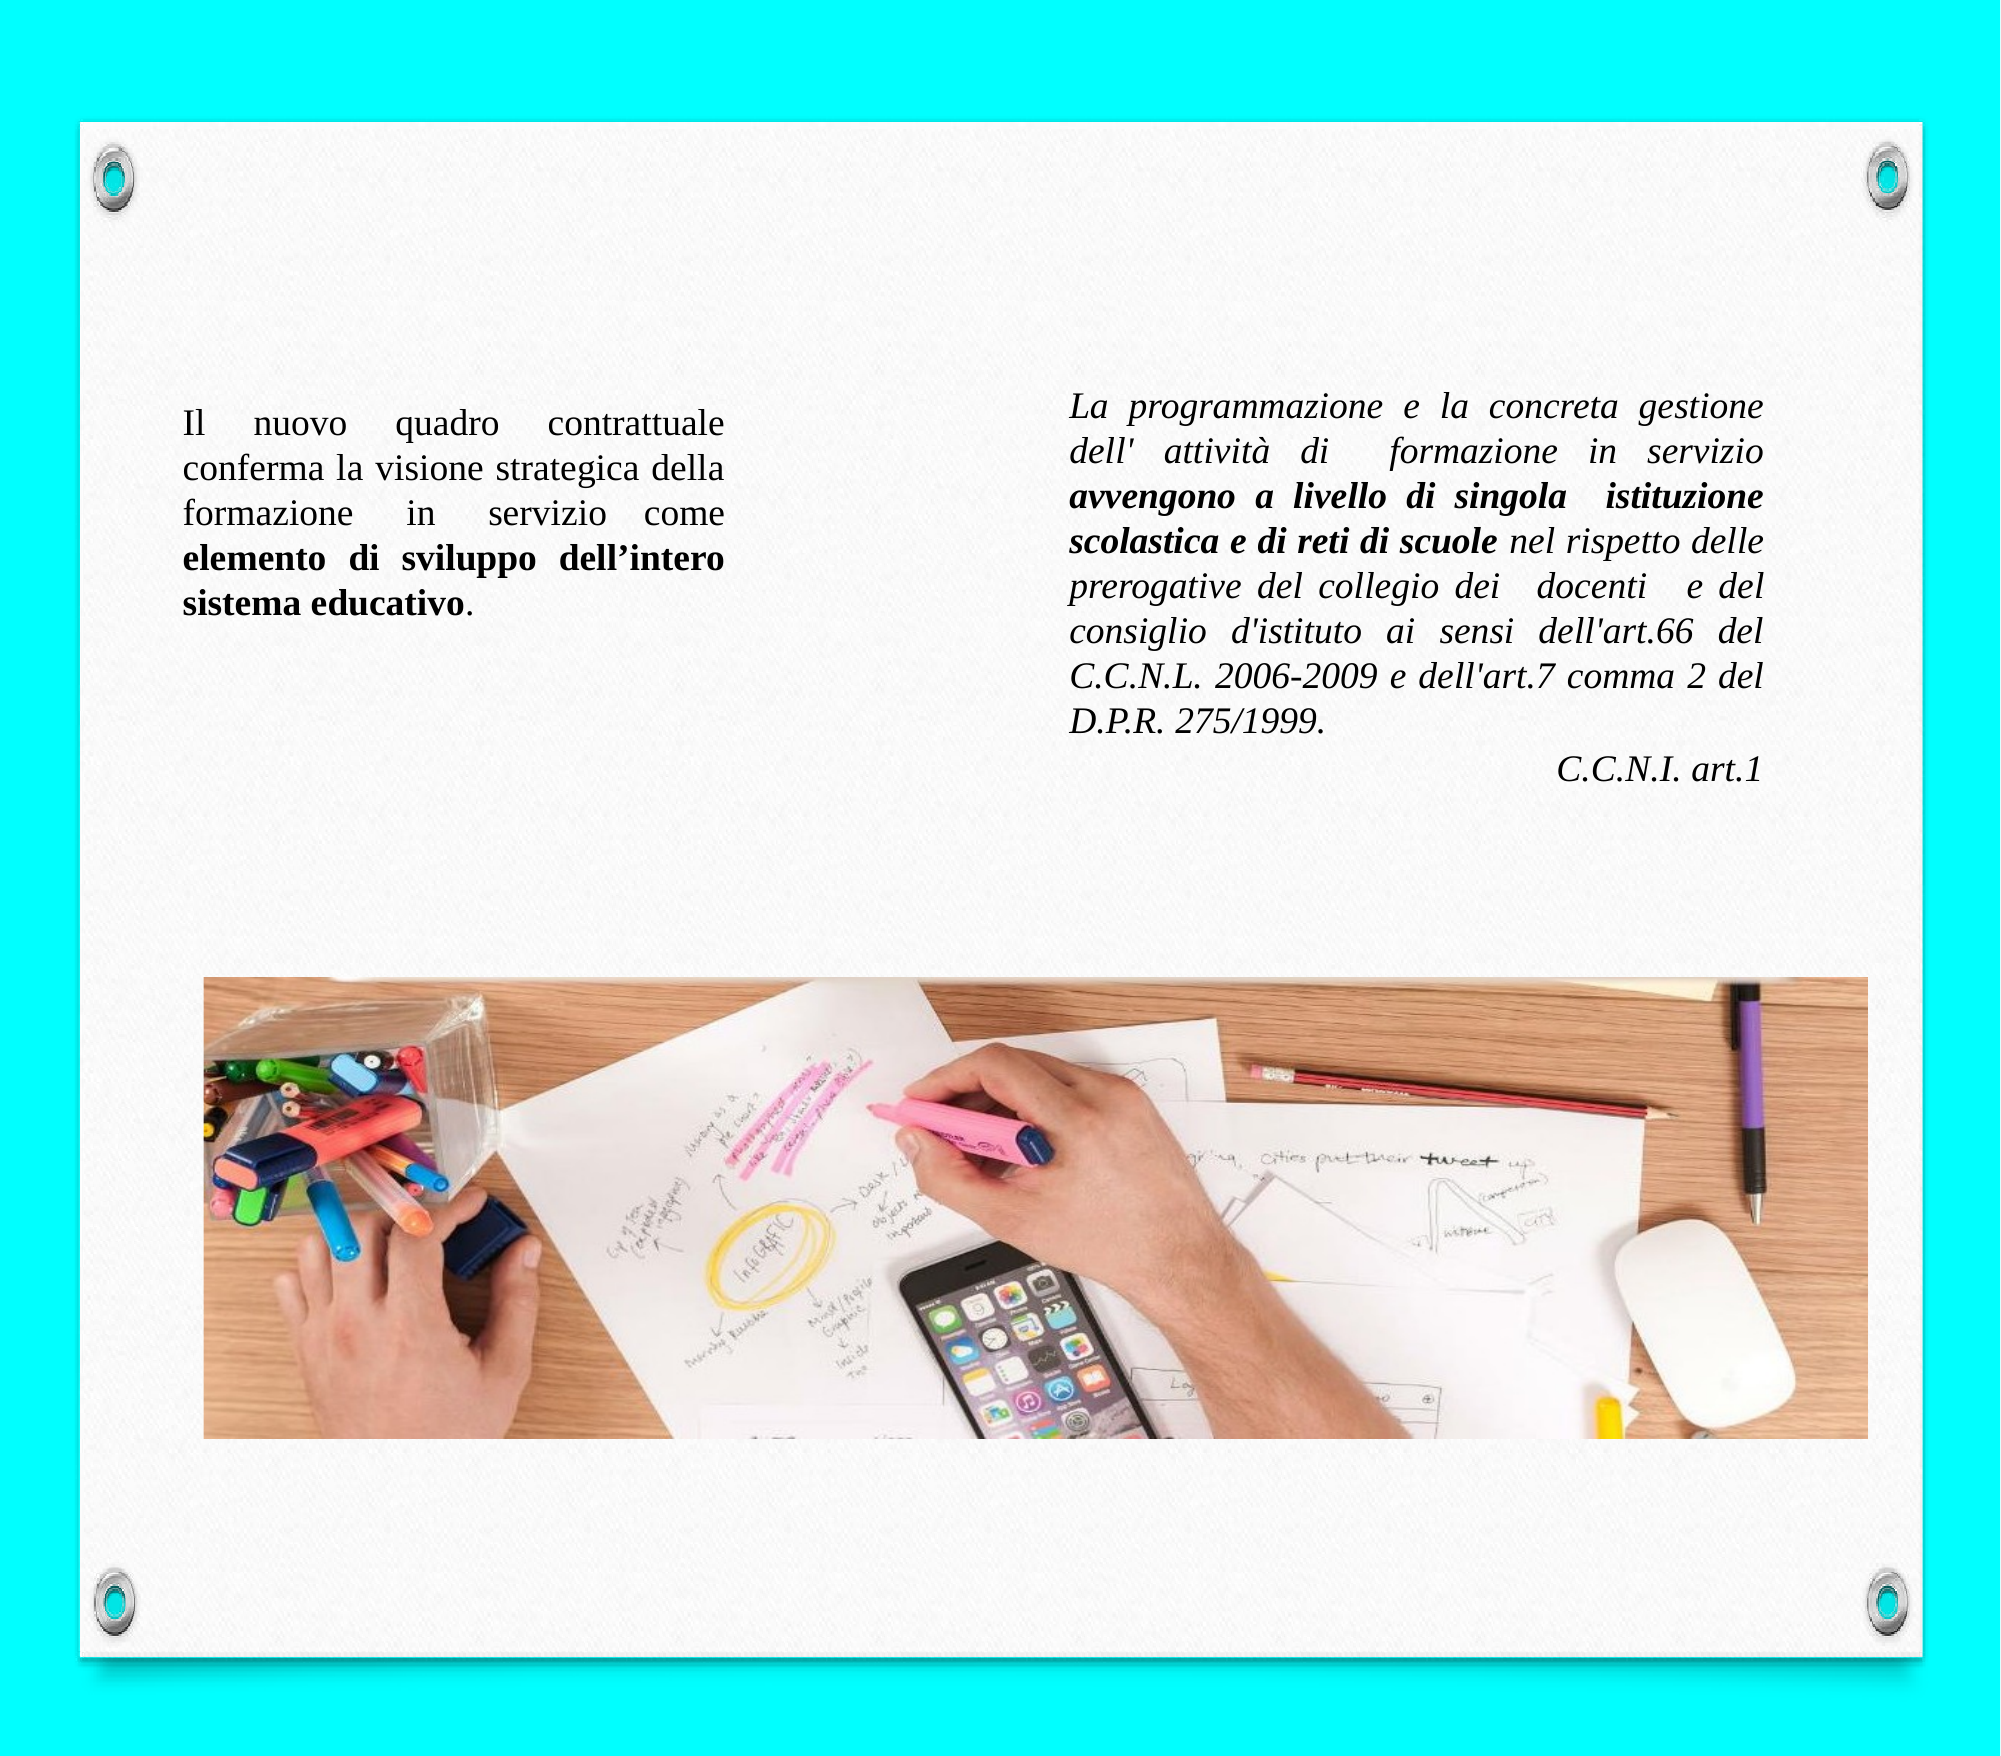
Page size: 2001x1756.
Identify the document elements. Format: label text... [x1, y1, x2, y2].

text_box La programmazione e la concreta gestione dell' attività di formazione in servizio avvengono a livello di singola istituzione scolastica e di reti di scuole nel rispetto delle prerogative del collegio dei docenti e del consiglio d'istituto ai sensi dell'art.66 del C.C.N.L. 2006-2009 e dell'art.7 comma 2 del D.P.R. 275/1999. C.C.N.I. art.1 [1052, 373, 1784, 892]
text_box [0, 0, 2000, 1756]
text_box Il nuovo quadro contrattuale conferma la visione strategica della formazione in servizio come elemento di sviluppo dell’intero sistema educativo. [165, 390, 773, 633]
